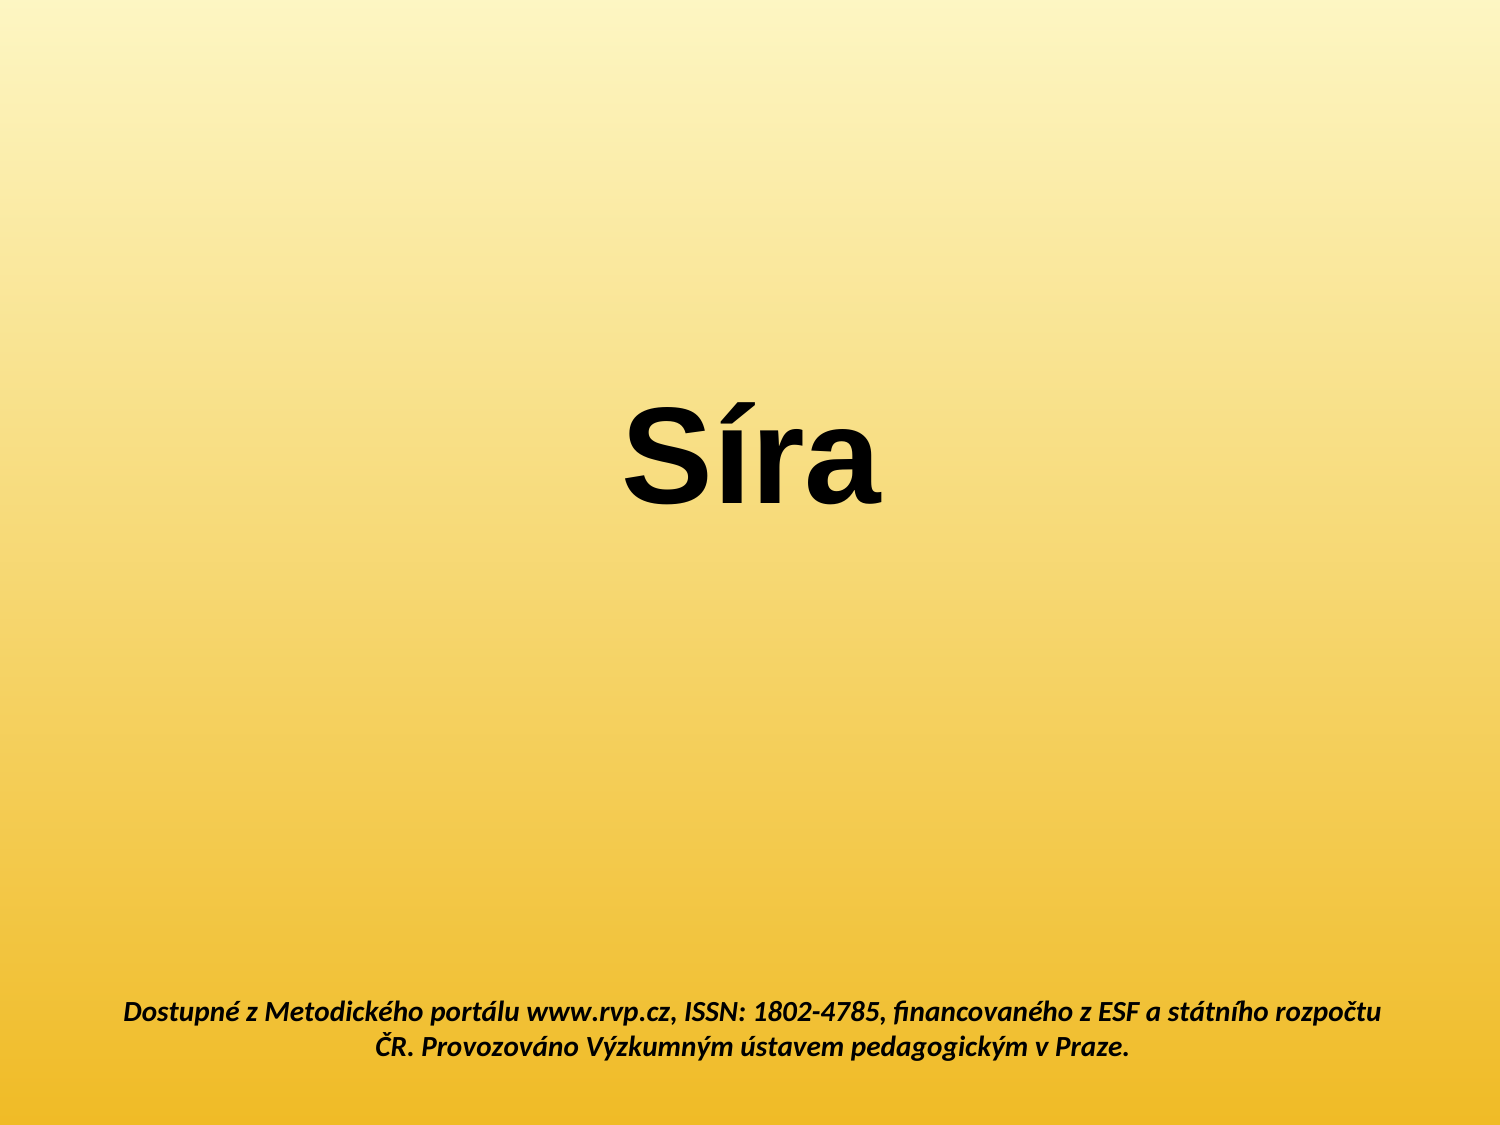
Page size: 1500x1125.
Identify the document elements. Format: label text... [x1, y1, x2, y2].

text_box Dostupné z Metodického portálu www.rvp.cz, ISSN: 1802-4785, financovaného z ESF a státního rozpočtu ČR. Provozováno Výzkumným ústavem pedagogickým v Praze. [100, 987, 1407, 1068]
title Síra [76, 361, 1427, 550]
